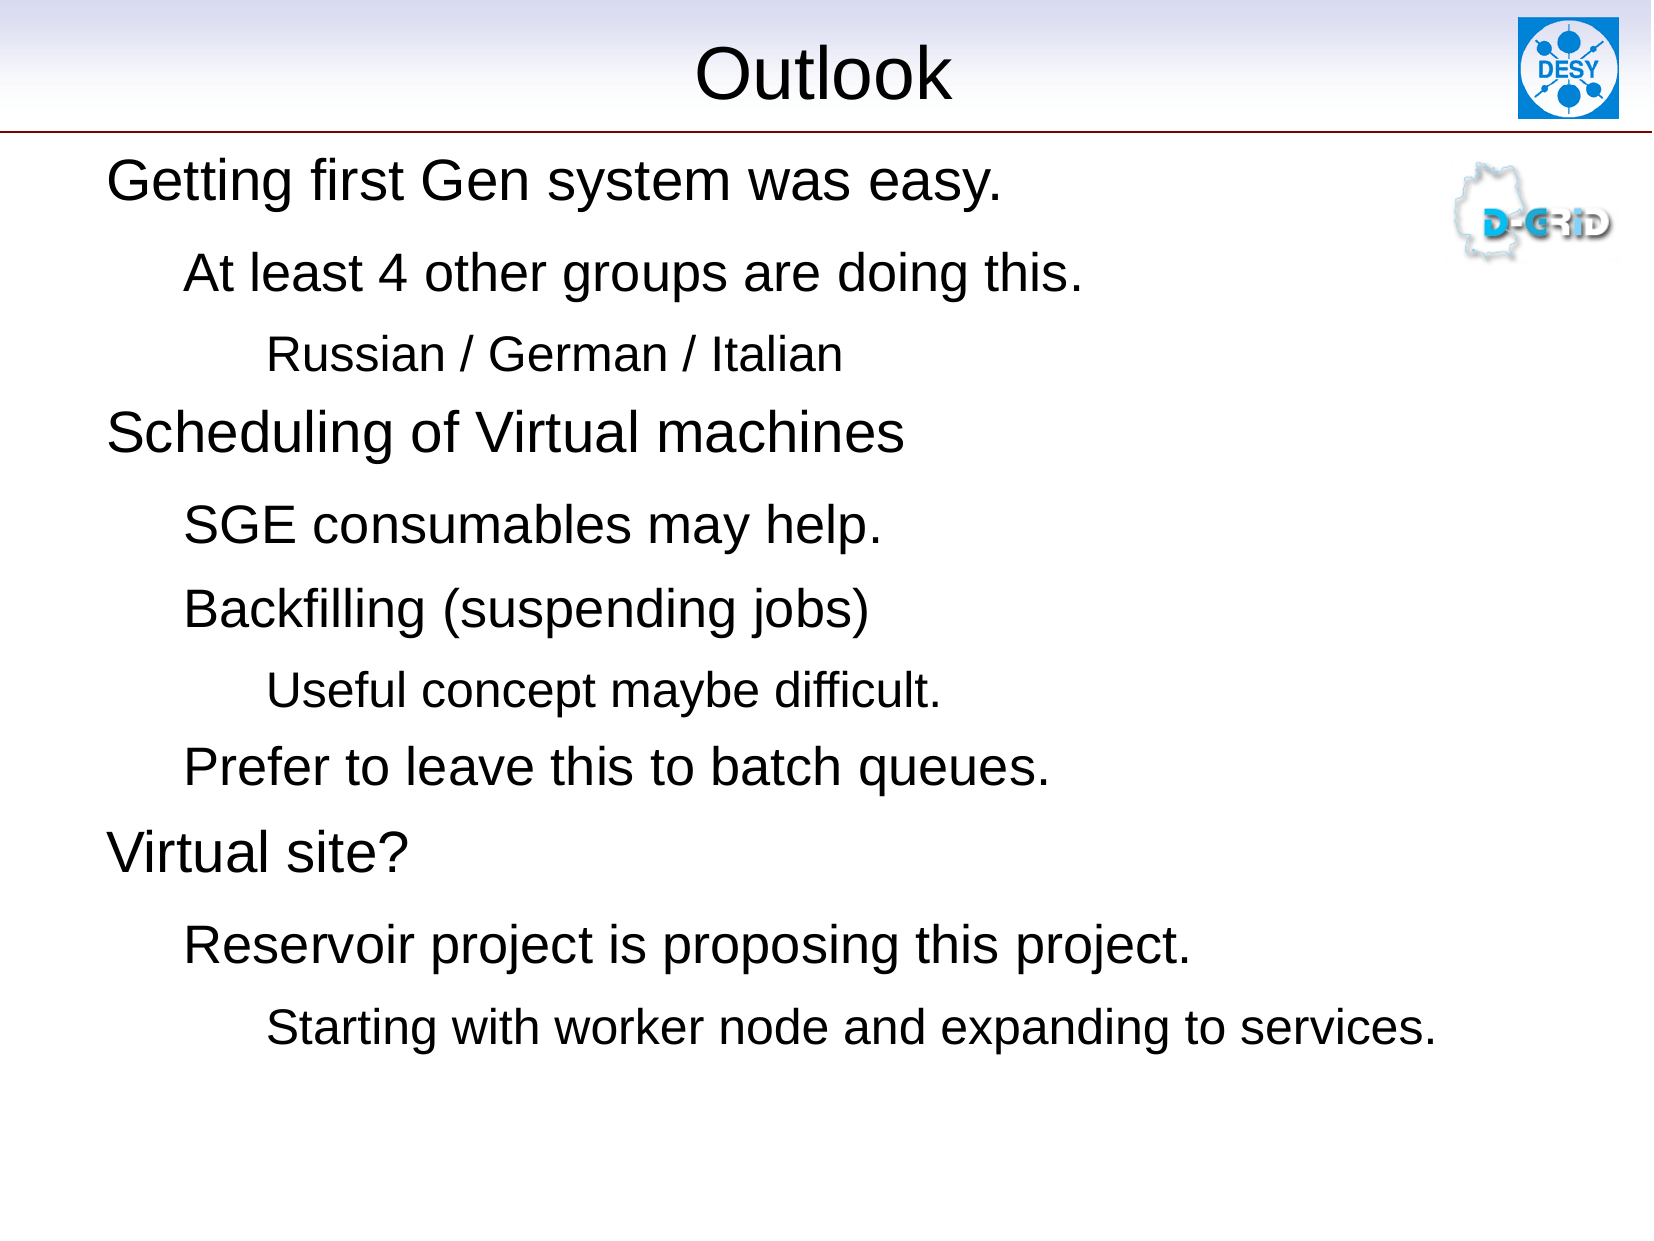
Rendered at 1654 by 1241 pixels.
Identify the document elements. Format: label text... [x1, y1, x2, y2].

list Getting first Gen system was easy. At least 4 other groups are doing this. Russian / German / Italian Scheduling of Virtual machines SGE consumables may help. Backfilling (suspending jobs) Useful concept maybe difficult. Prefer to leave this to batch queues. Virtual site? Reservoir project is proposing this project. Starting with worker node and expanding to services. [88, 147, 1577, 1055]
picture [1577, 147, 1646, 266]
title Outlook [82, 0, 1565, 148]
picture [1565, 17, 1619, 119]
